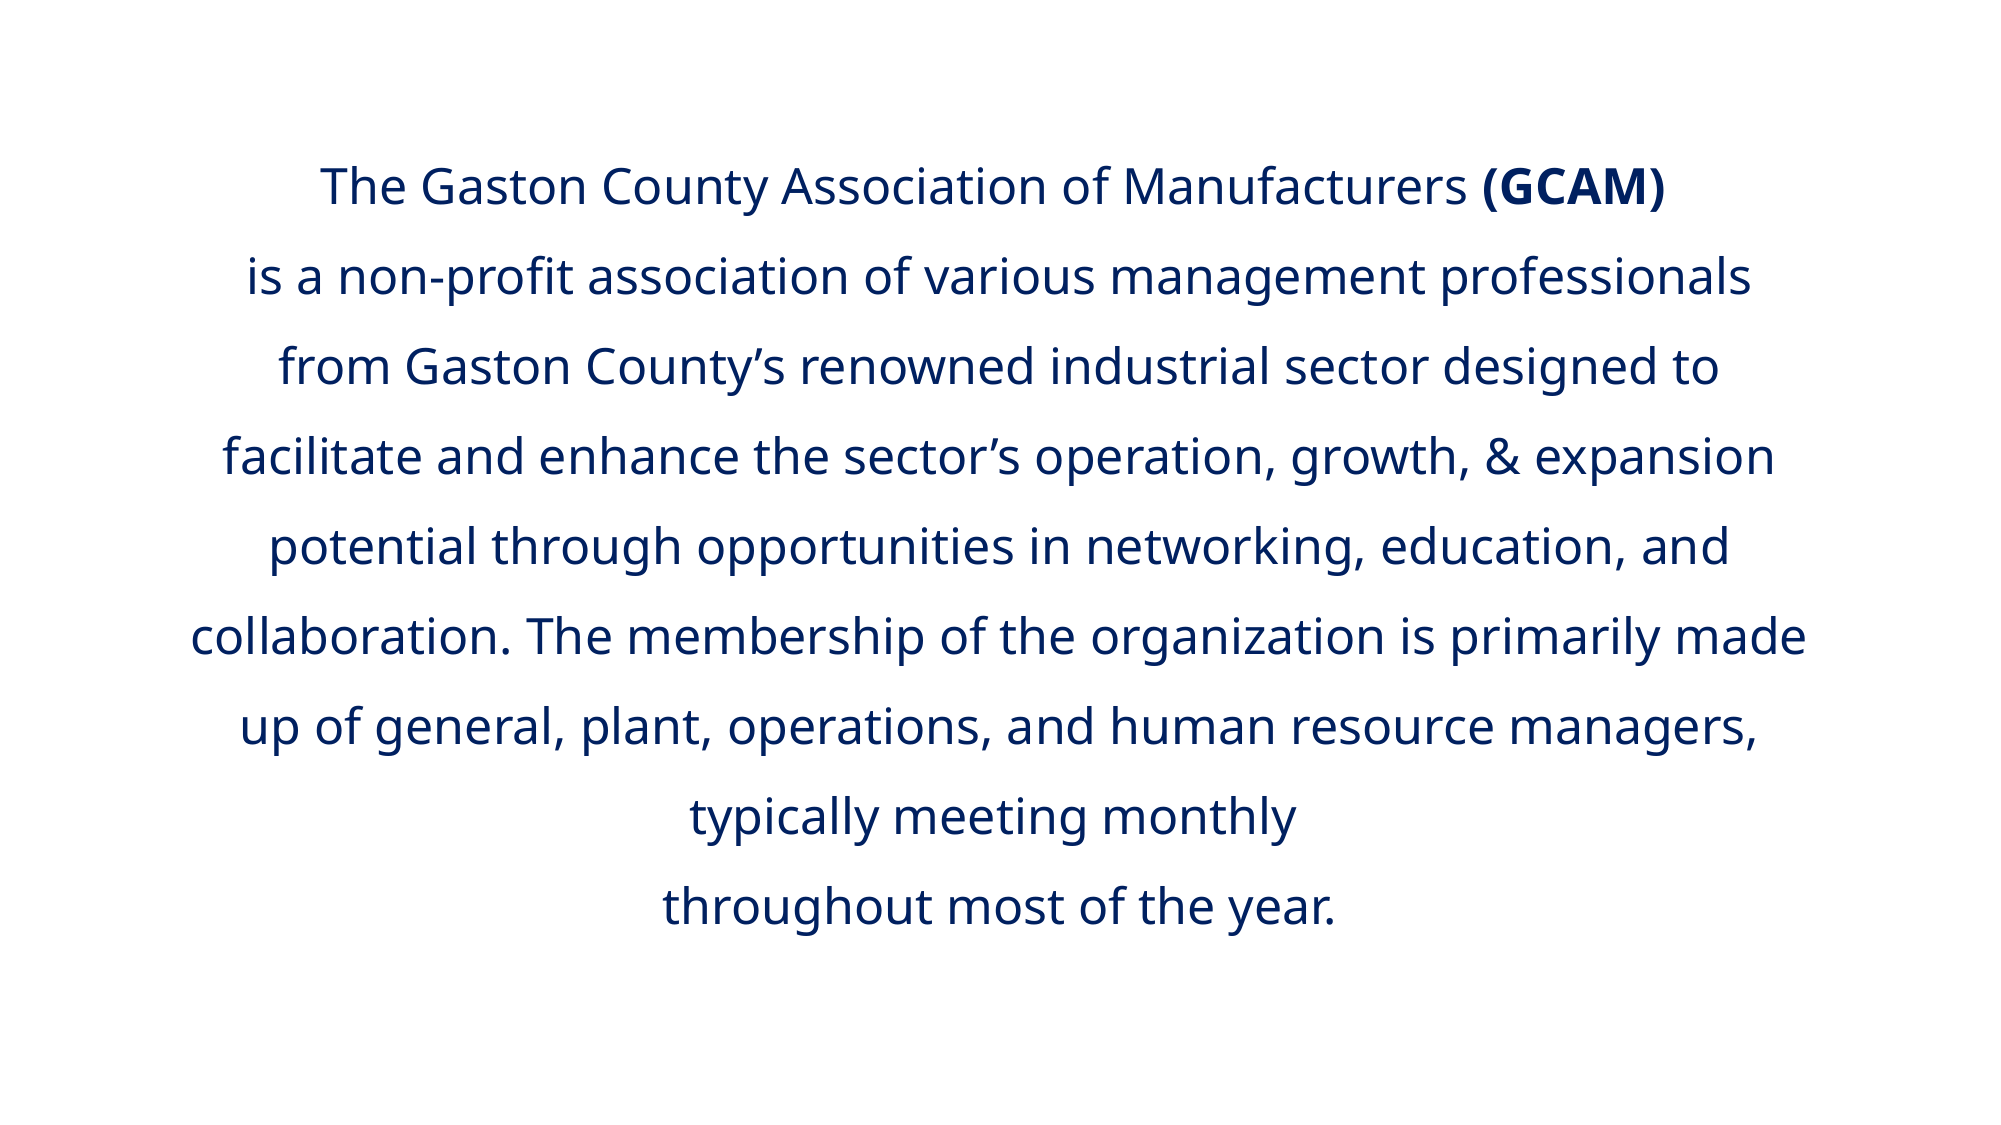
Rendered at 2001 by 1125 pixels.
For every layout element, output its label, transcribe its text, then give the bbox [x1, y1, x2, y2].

text_box The Gaston County Association of Manufacturers (GCAM) is a non-profit association of various management professionals from Gaston County’s renowned industrial sector designed to facilitate and enhance the sector’s operation, growth, & expansion potential through opportunities in networking, education, and collaboration. The membership of the organization is primarily made up of general, plant, operations, and human resource managers, typically meeting monthly throughout most of the year. [174, 117, 1826, 942]
